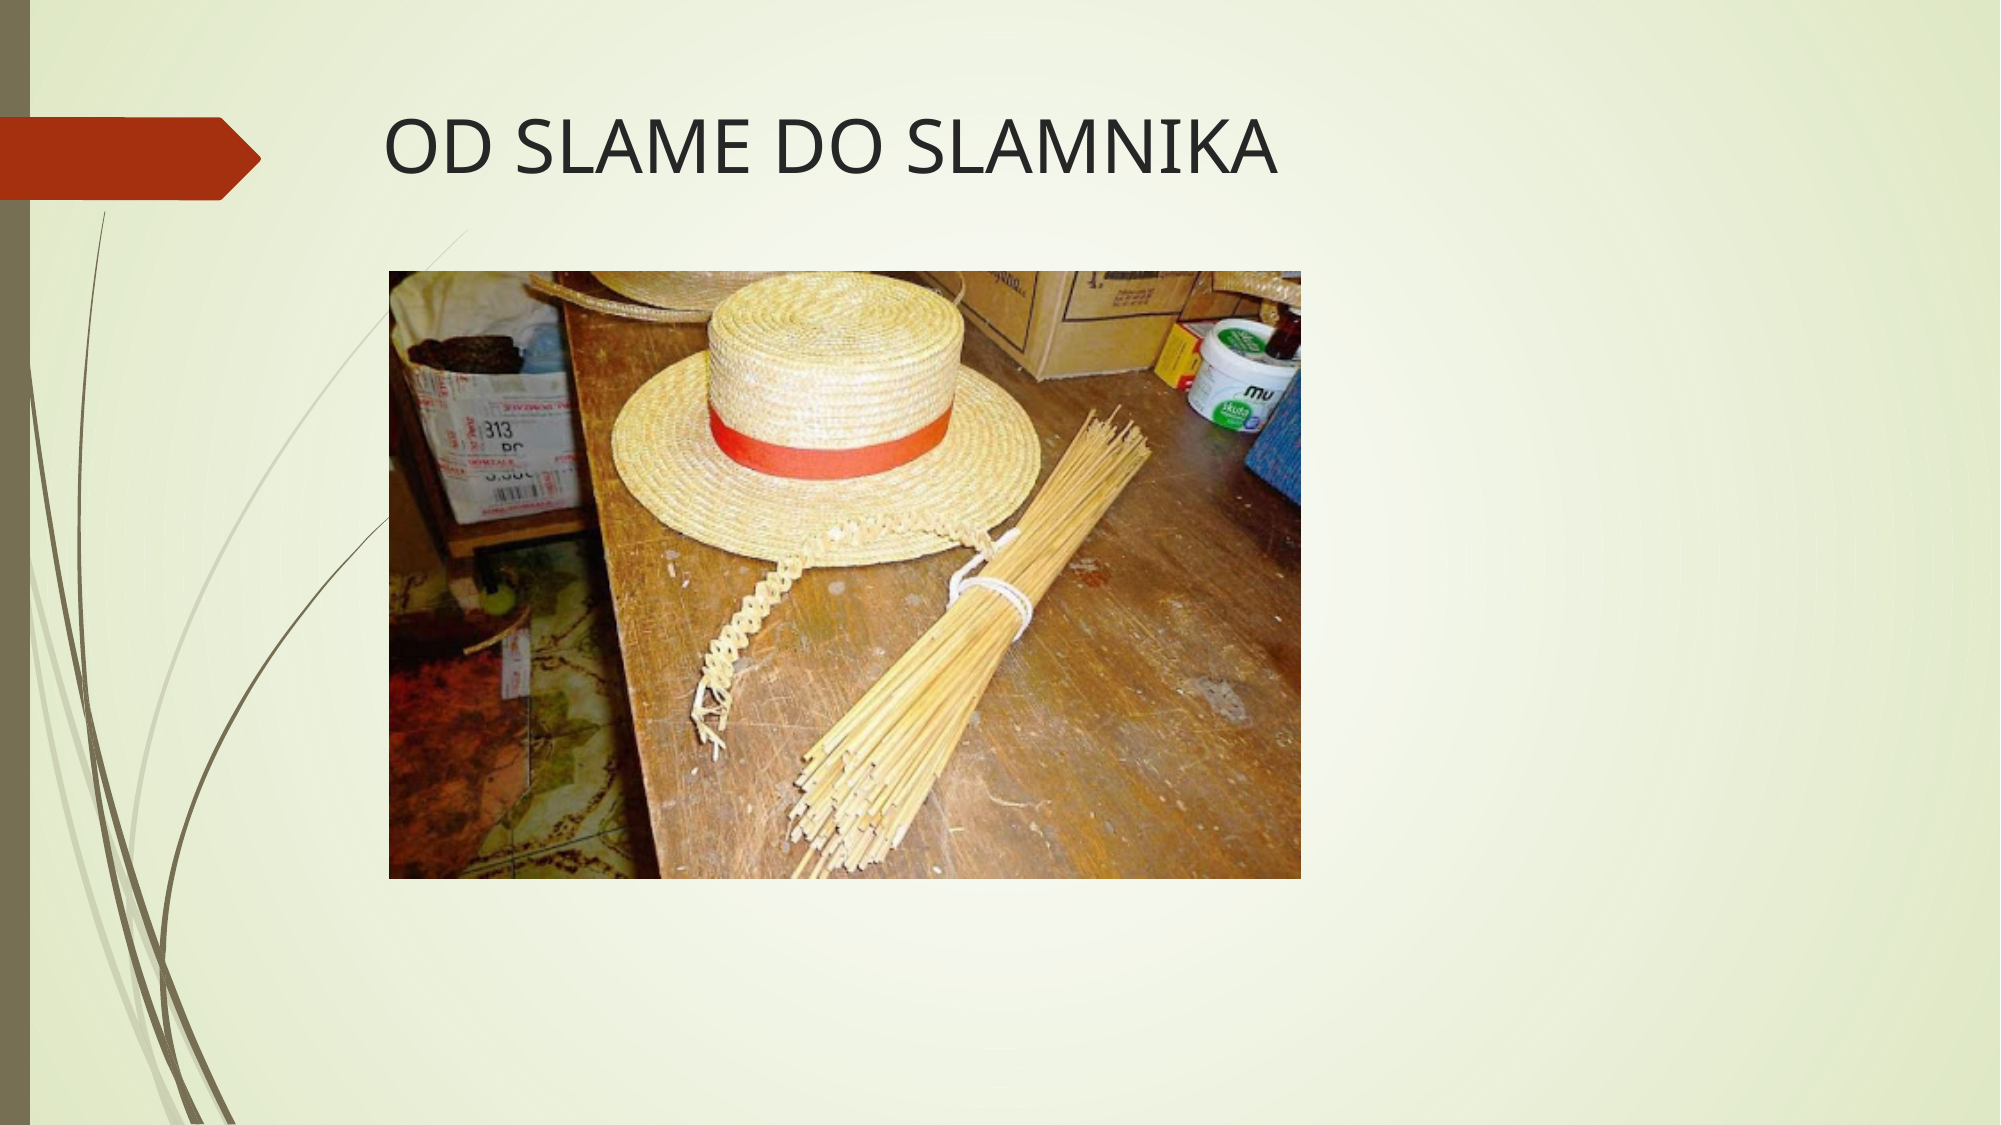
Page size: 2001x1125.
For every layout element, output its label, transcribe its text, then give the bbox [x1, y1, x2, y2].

picture [389, 272, 1301, 879]
title OD SLAME DO SLAMNIKA [367, 91, 1830, 302]
